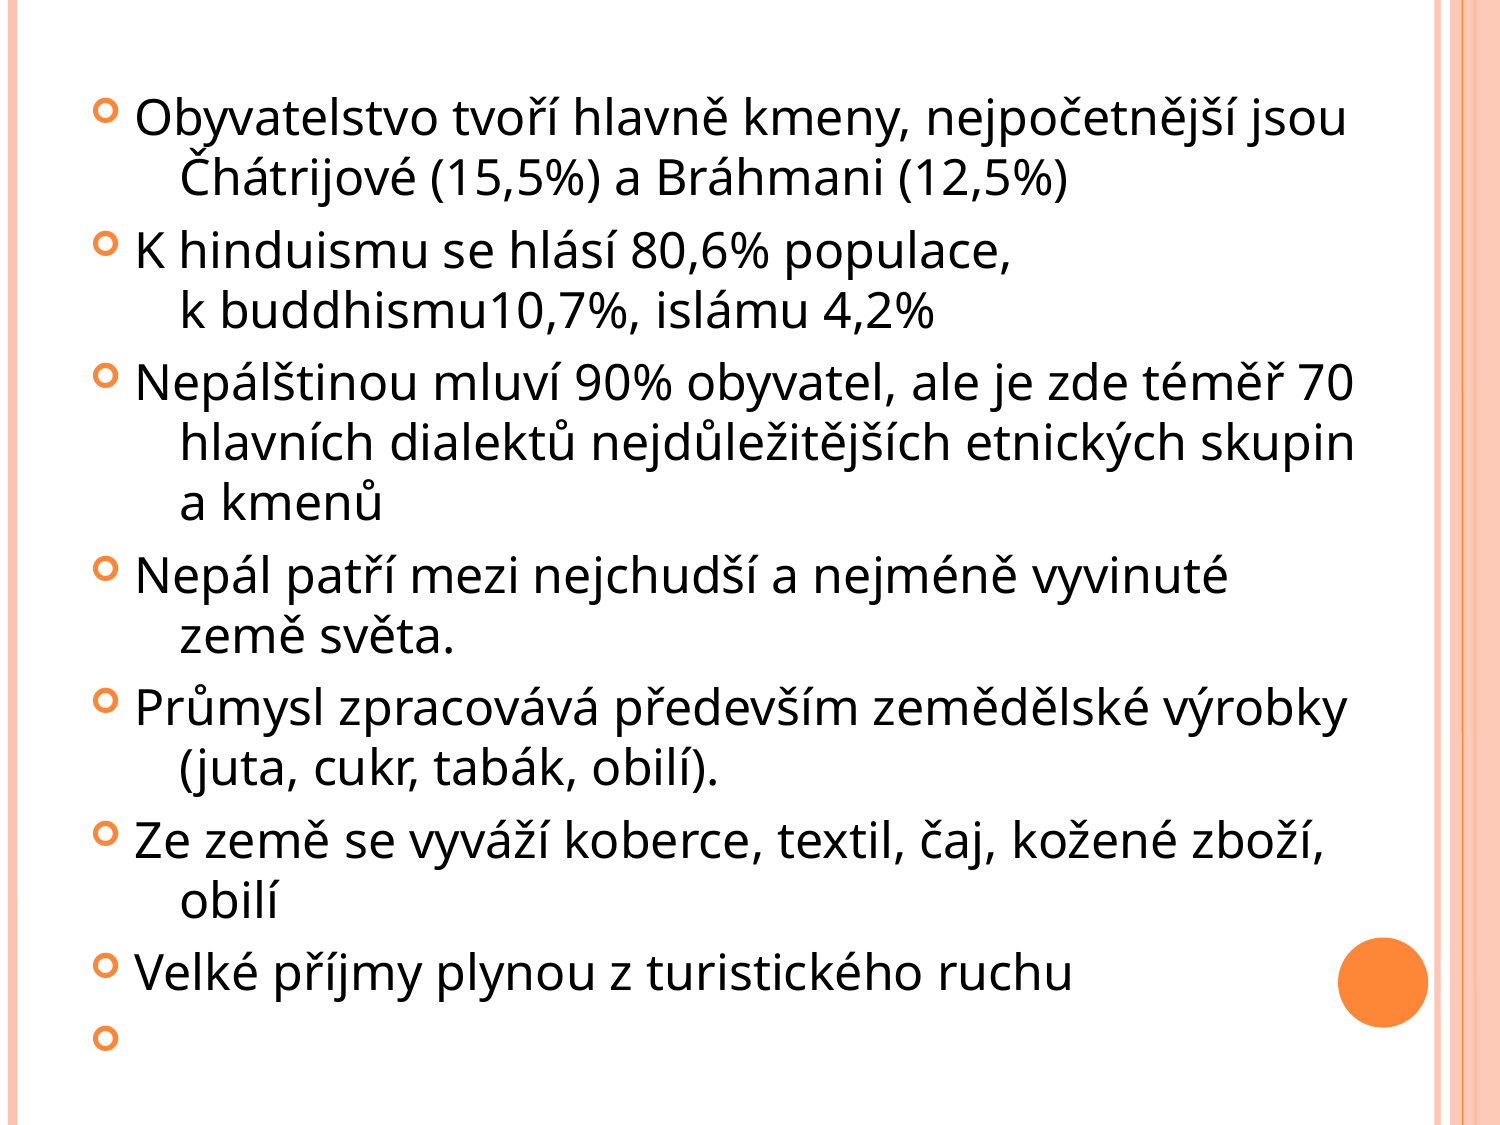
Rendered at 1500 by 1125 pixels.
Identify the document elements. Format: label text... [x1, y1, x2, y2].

list Obyvatelstvo tvoří hlavně kmeny, nejpočetnější jsou Čhátrijové (15,5%) a Bráhmani (12,5%) K hinduismu se hlásí 80,6% populace, k buddhismu10,7%, islámu 4,2% Nepálštinou mluví 90% obyvatel, ale je zde téměř 70 hlavních dialektů nejdůležitějších etnických skupin a kmenů Nepál patří mezi nejchudší a nejméně vyvinuté země světa. Průmysl zpracovává především zemědělské výrobky (juta, cukr, tabák, obilí). Ze země se vyváží koberce, textil, čaj, kožené zboží, obilí Velké příjmy plynou z turistického ruchu [75, 78, 1383, 1062]
